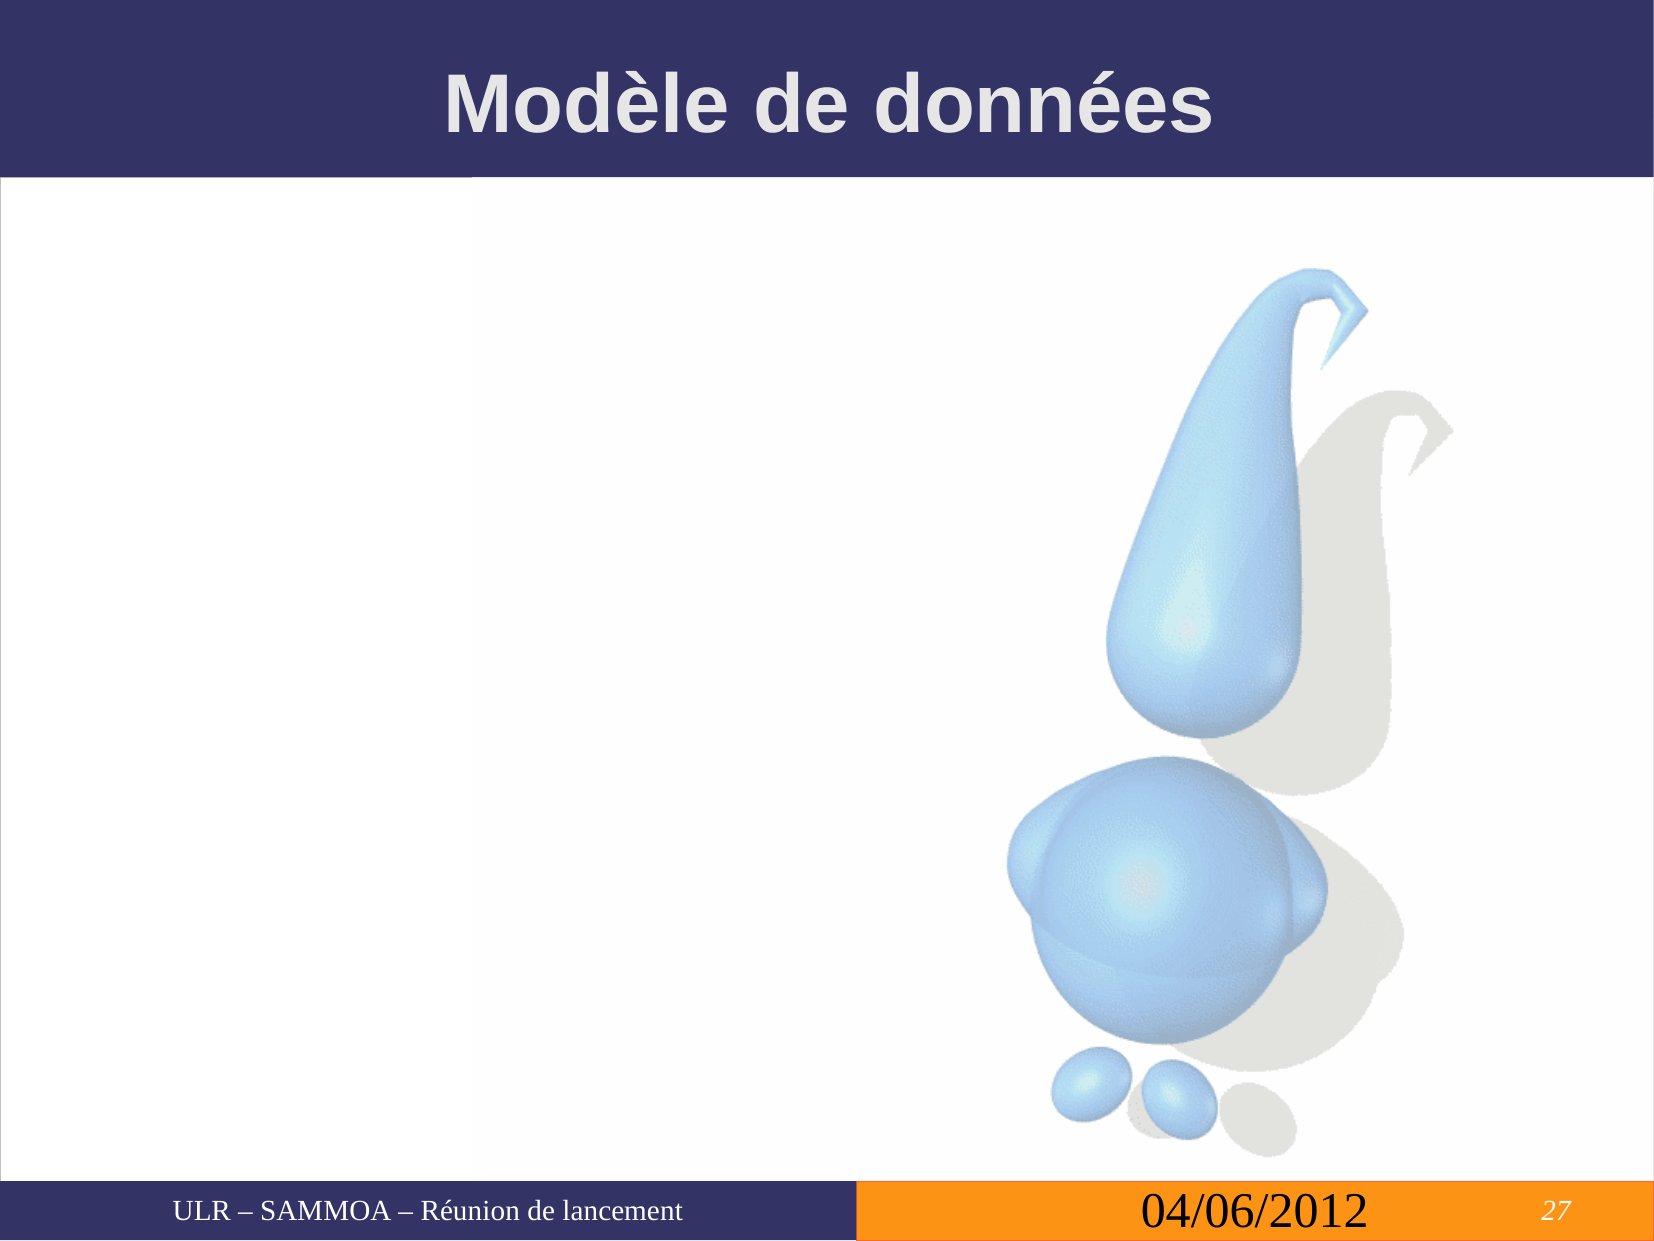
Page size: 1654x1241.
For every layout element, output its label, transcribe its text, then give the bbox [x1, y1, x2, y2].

picture [472, 178, 1654, 1181]
title Modèle de données [123, 0, 1536, 208]
